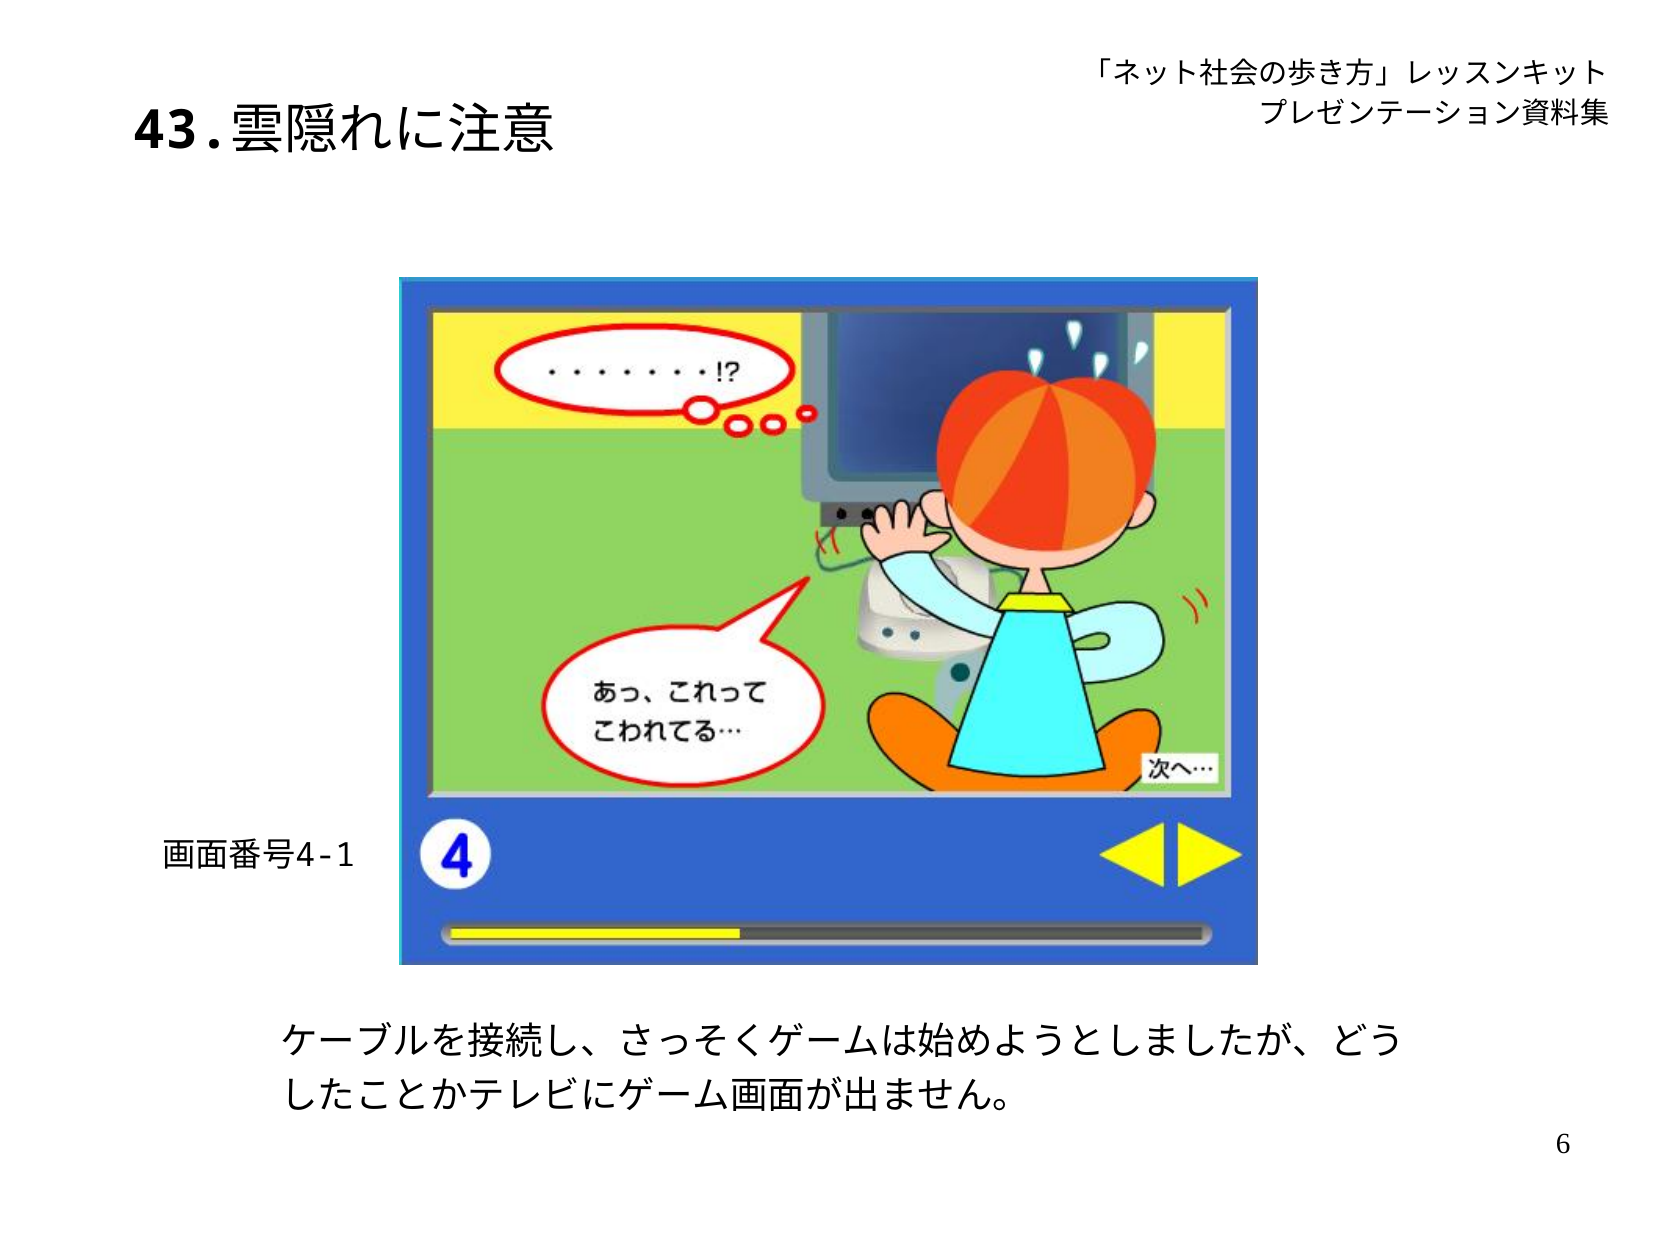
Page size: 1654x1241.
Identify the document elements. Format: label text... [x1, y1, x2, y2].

text_box 43.雲隠れに注意 [118, 88, 1241, 169]
text_box ケーブルを接続し、さっそくゲームは始めようとしましたが、どうしたことかテレビにゲーム画面が出ません。 [265, 1003, 1447, 1128]
text_box 画面番号4-1 [147, 826, 384, 882]
text_box 「ネット社会の歩き方」レッスンキット プレゼンテーション資料集 [1062, 44, 1625, 139]
picture [399, 277, 1258, 965]
